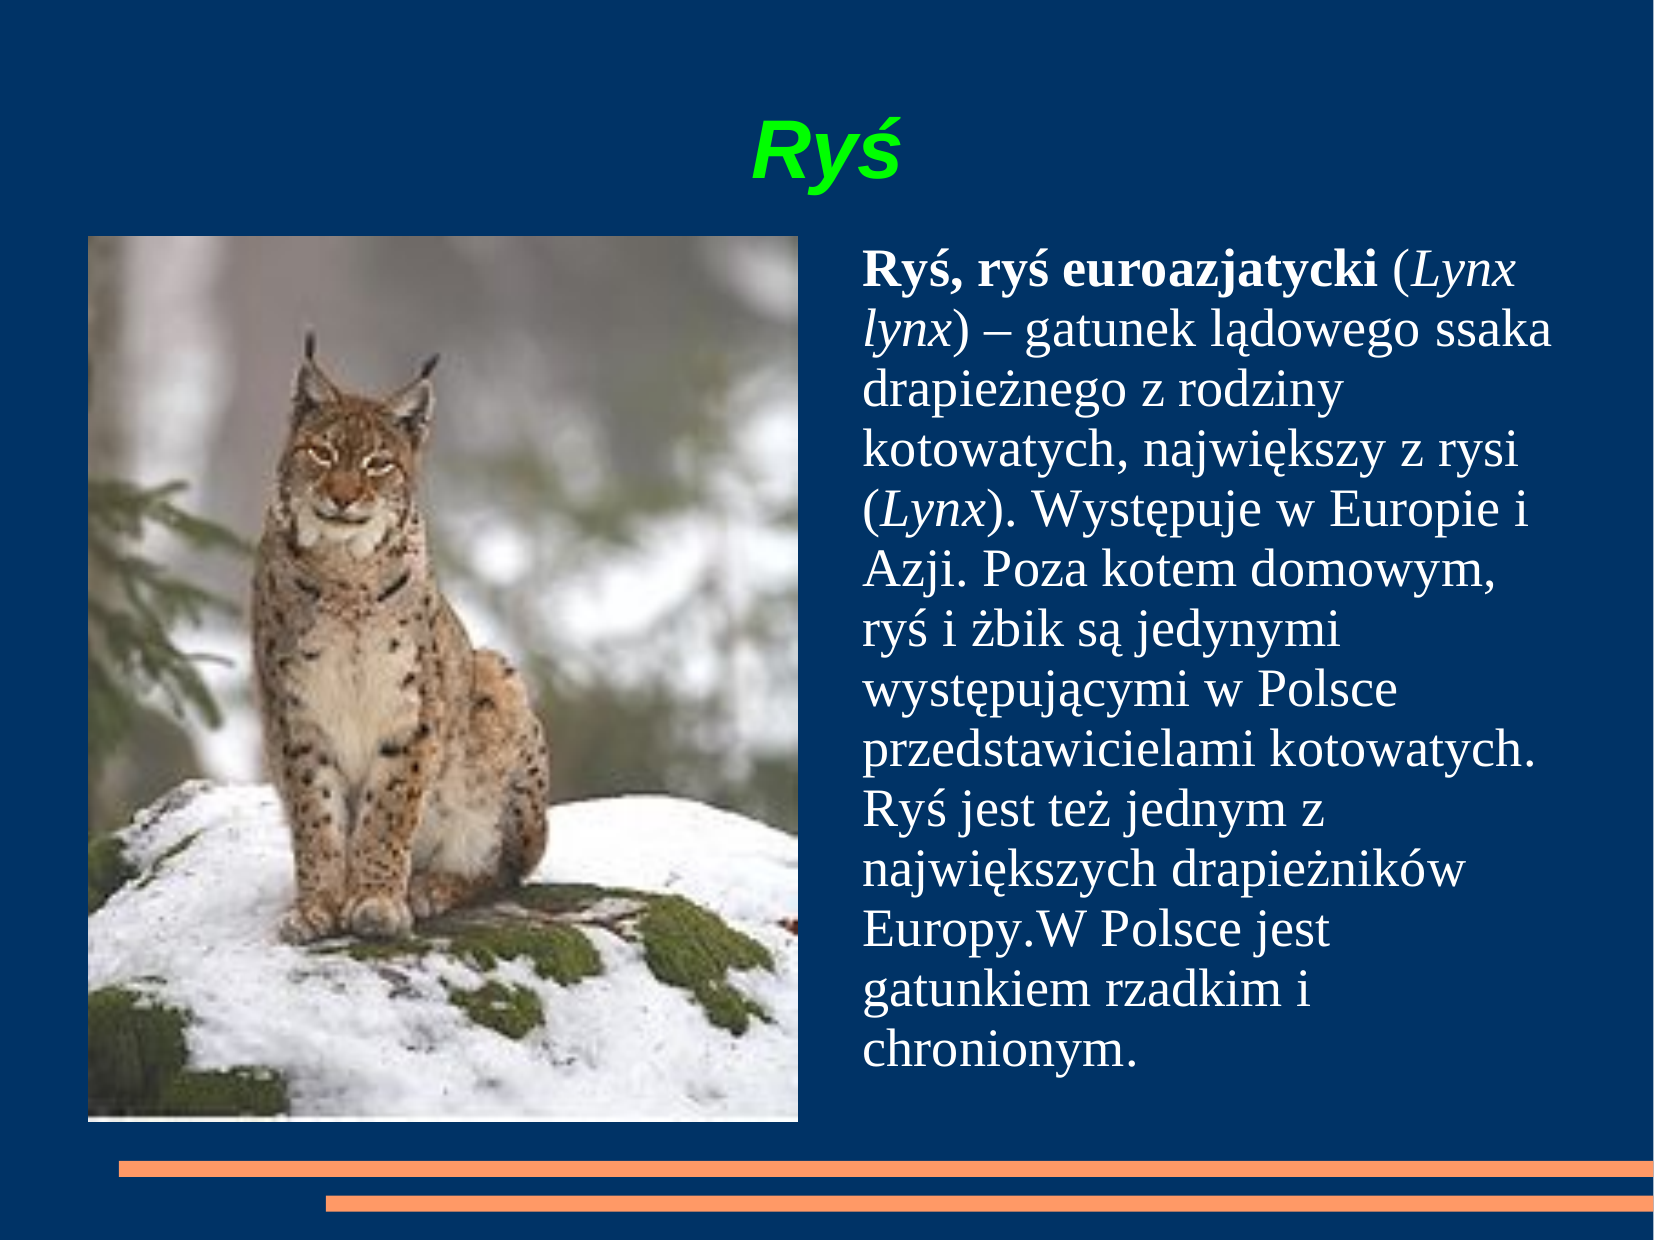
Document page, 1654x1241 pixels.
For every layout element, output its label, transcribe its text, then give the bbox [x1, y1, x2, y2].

list Ryś, ryś euroazjatycki (Lynx lynx) – gatunek lądowego ssaka drapieżnego z rodziny kotowatych, największy z rysi (Lynx). Występuje w Europie i Azji. Poza kotem domowym, ryś i żbik są jedynymi występującymi w Polsce przedstawicielami kotowatych. Ryś jest też jednym z największych drapieżników Europy.W Polsce jest gatunkiem rzadkim i chronionym. [862, 237, 1565, 1093]
picture [88, 236, 798, 1123]
title Ryś [121, 53, 1534, 247]
